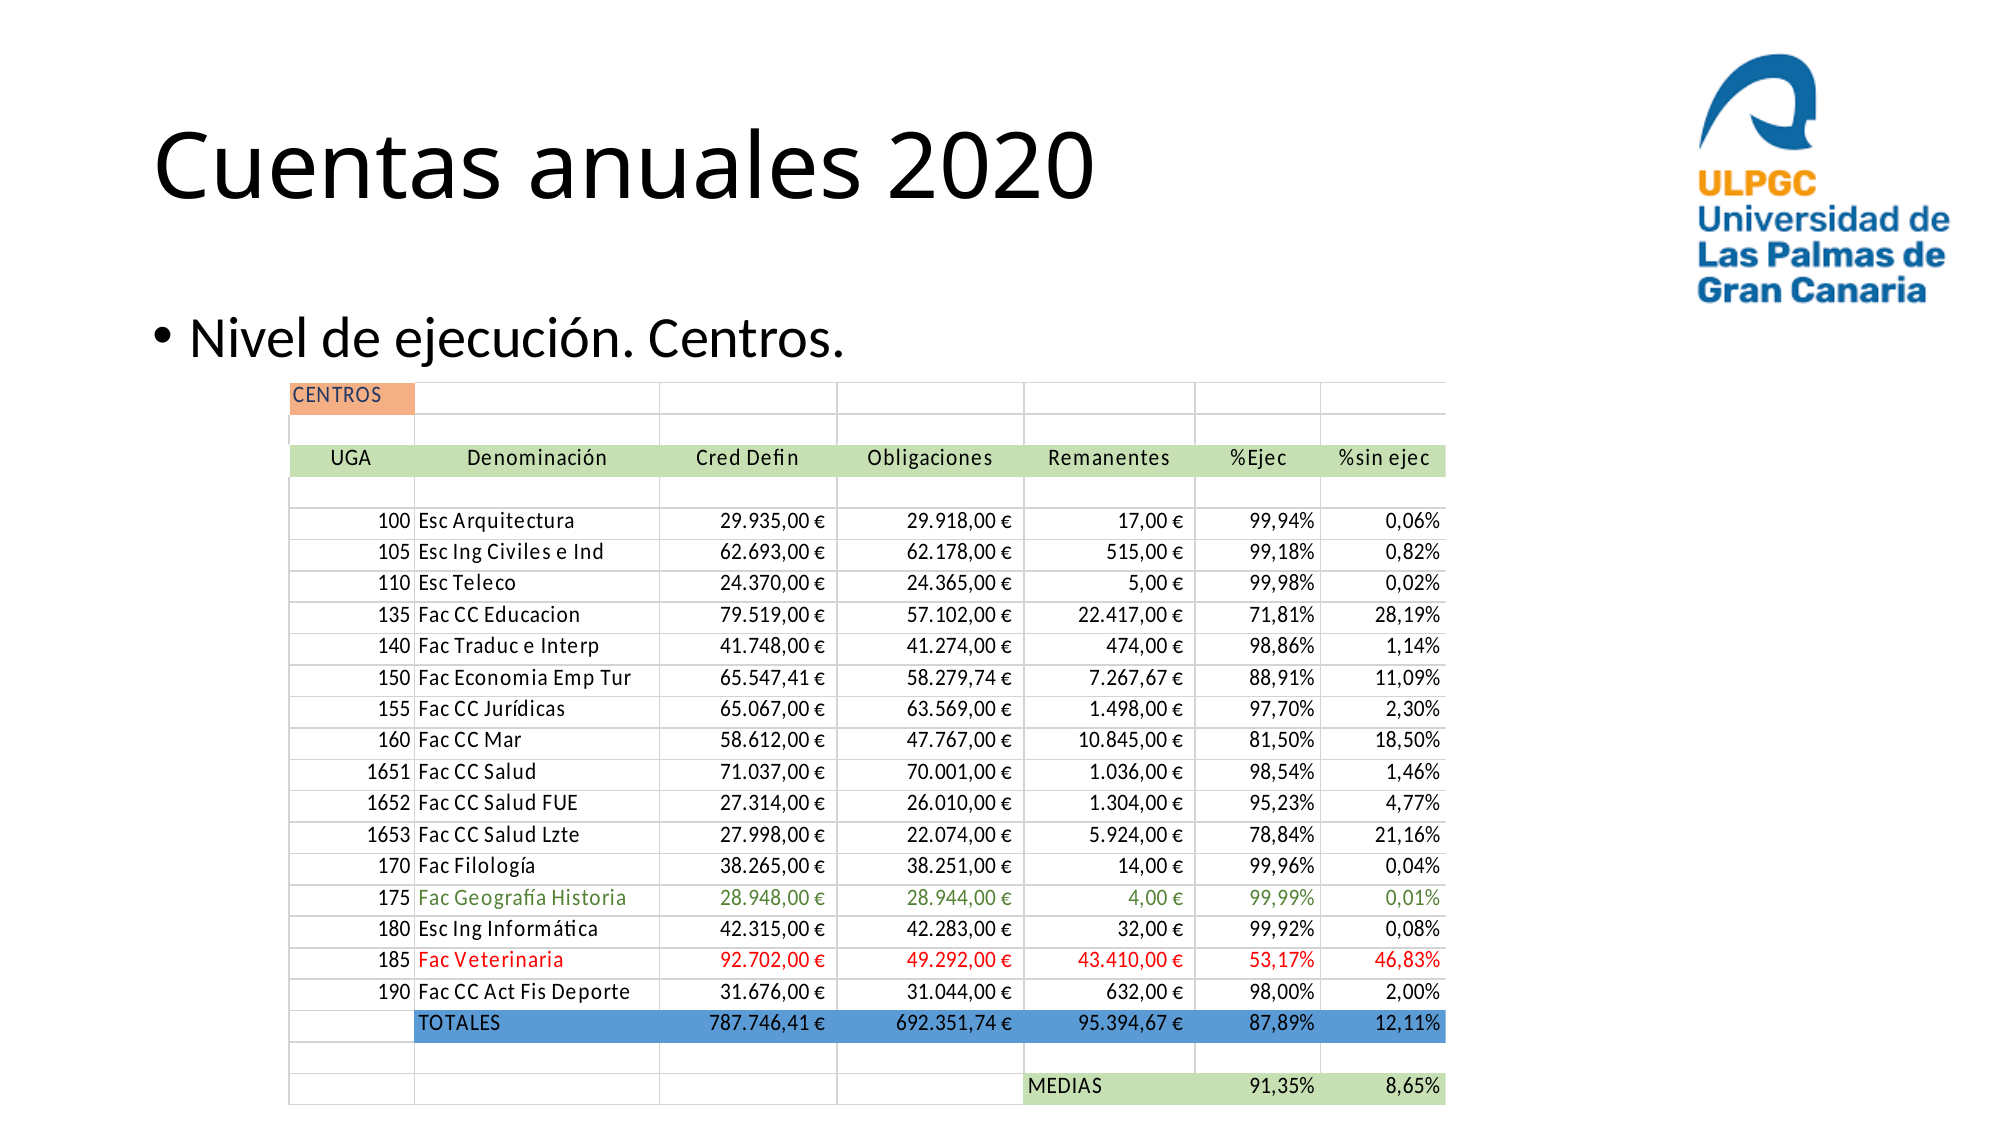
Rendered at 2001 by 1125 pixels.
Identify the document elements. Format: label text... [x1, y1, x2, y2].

chart [288, 381, 1448, 1106]
picture [1648, 4, 2000, 355]
list Nivel de ejecución. Centros. [137, 299, 1863, 1014]
title Cuentas anuales 2020 [137, 59, 1648, 278]
